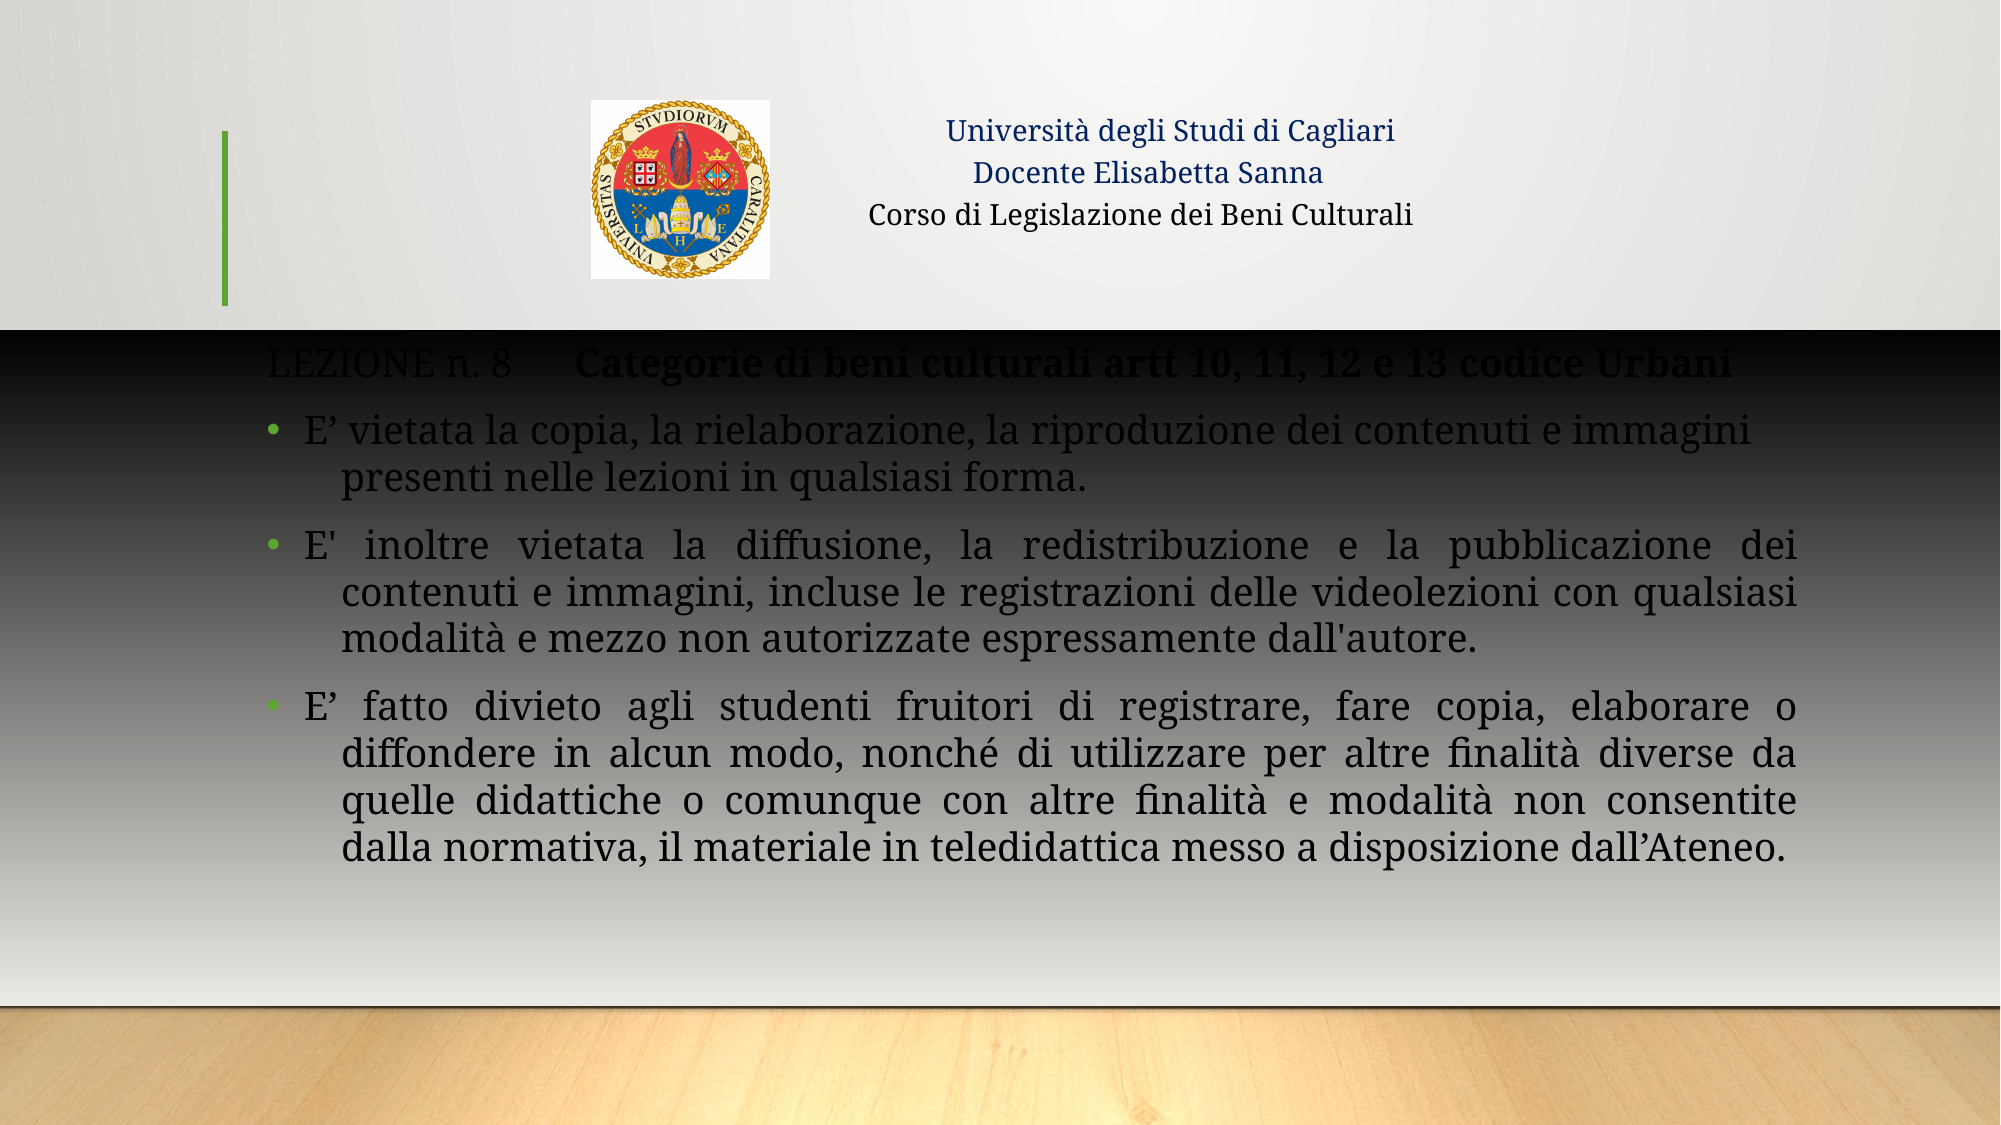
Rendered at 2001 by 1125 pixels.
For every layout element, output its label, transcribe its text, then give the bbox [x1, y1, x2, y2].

picture [591, 100, 770, 280]
list LEZIONE n. 8 Categorie di beni culturali artt 10, 11, 12 e 13 codice Urbani E’ vietata la copia, la rielaborazione, la riproduzione dei contenuti e immagini presenti nelle lezioni in qualsiasi forma. E' inoltre vietata la diffusione, la redistribuzione e la pubblicazione dei contenuti e immagini, incluse le registrazioni delle videolezioni con qualsiasi modalità e mezzo non autorizzate espressamente dall'autore. E’ fatto divieto agli studenti fruitori di registrare, fare copia, elaborare o diffondere in alcun modo, nonché di utilizzare per altre finalità diverse da quelle didattiche o comunque con altre finalità e modalità non consentite dalla normativa, il materiale in teledidattica messo a disposizione dall’Ateneo. [251, 330, 1814, 897]
title Università degli Studi di Cagliari Docente Elisabetta Sanna Corso di Legislazione dei Beni Culturali [238, 26, 1814, 305]
